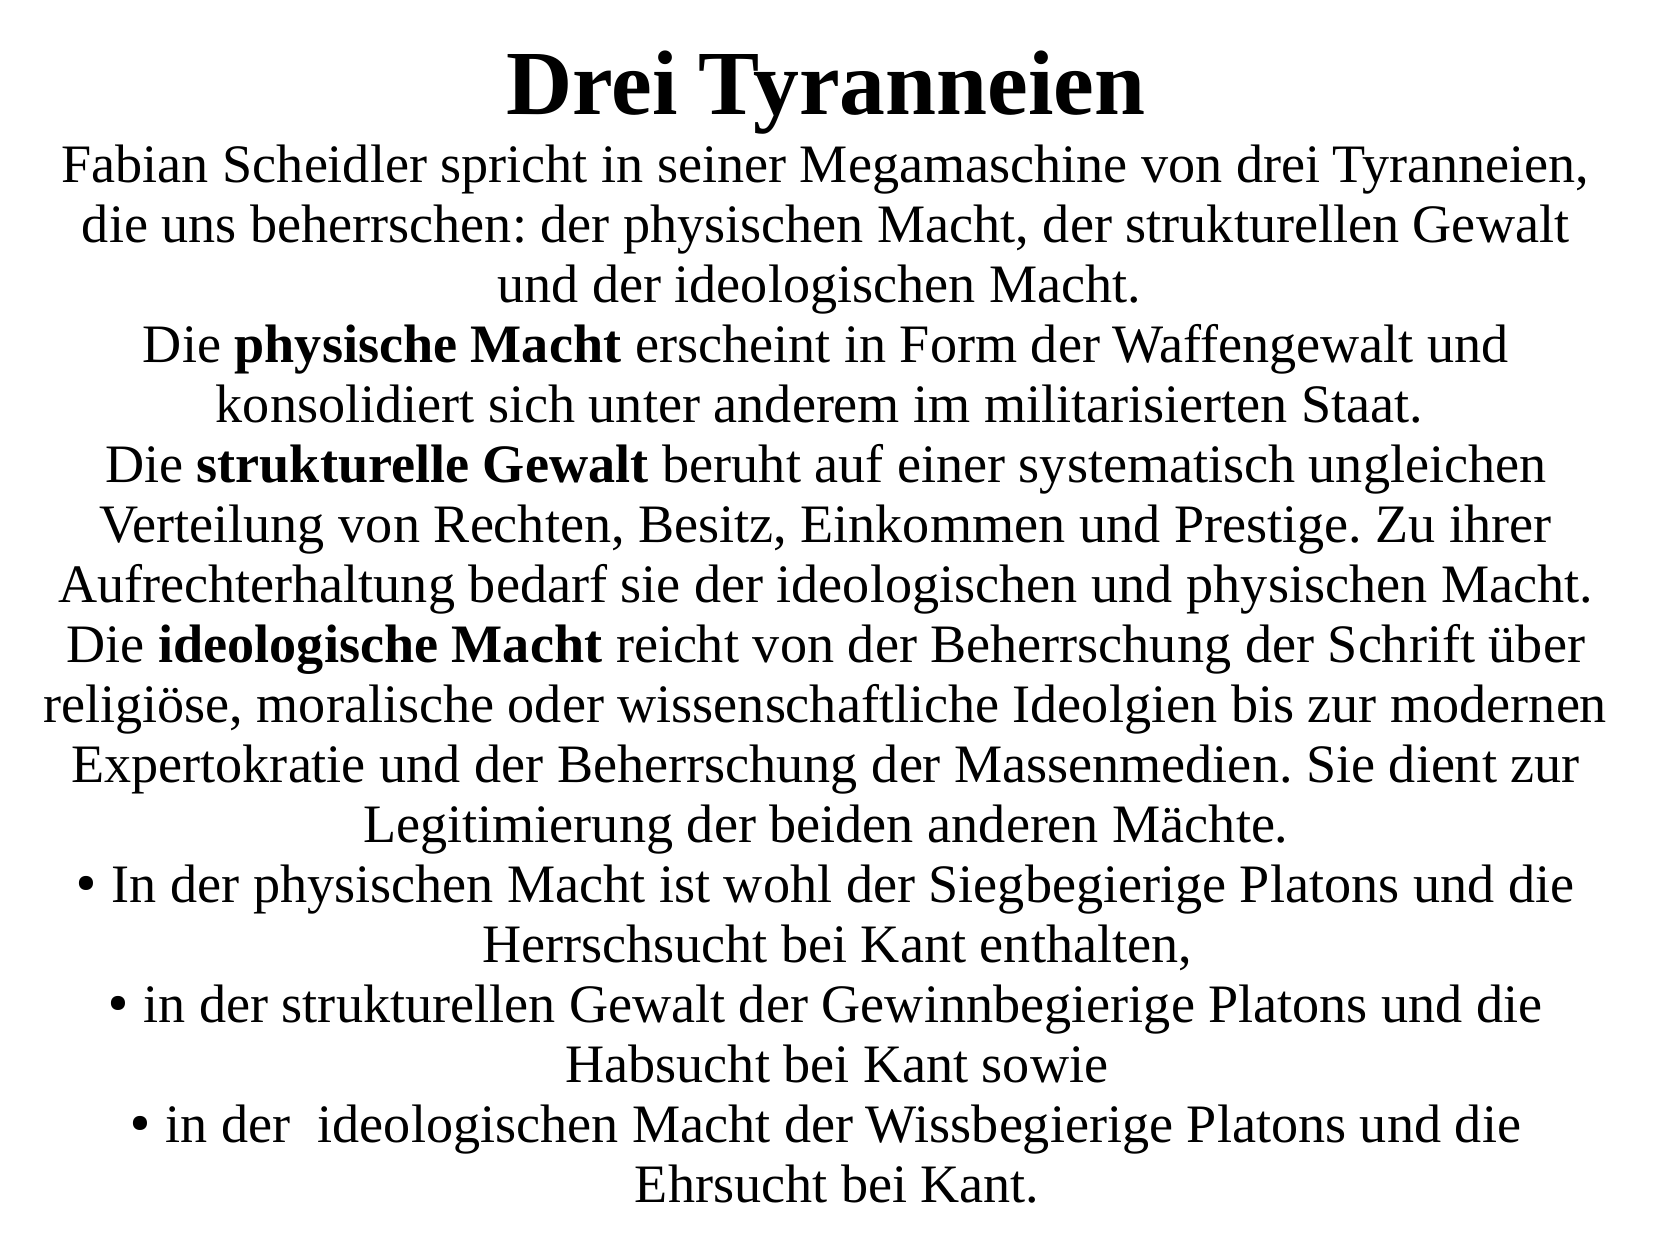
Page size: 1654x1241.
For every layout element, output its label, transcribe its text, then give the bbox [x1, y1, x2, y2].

text_box Drei Tyranneien Fabian Scheidler spricht in seiner Megamaschine von drei Tyranneien, die uns beherrschen: der physischen Macht, der strukturellen Gewalt und der ideologischen Macht. Die physische Macht erscheint in Form der Waffengewalt und konsolidiert sich unter anderem im militarisierten Staat. Die strukturelle Gewalt beruht auf einer systematisch ungleichen Verteilung von Rechten, Besitz, Einkommen und Prestige. Zu ihrer Aufrechterhaltung bedarf sie der ideologischen und physischen Macht. Die ideologische Macht reicht von der Beherrschung der Schrift über religiöse, moralische oder wissenschaftliche Ideolgien bis zur modernen Expertokratie und der Beherrschung der Massenmedien. Sie dient zur Legitimierung der beiden anderen Mächte. In der physischen Macht ist wohl der Siegbegierige Platons und die Herrschsucht bei Kant enthalten, in der strukturellen Gewalt der Gewinnbegierige Platons und die Habsucht bei Kant sowie in der ideologischen Macht der Wissbegierige Platons und die Ehrsucht bei Kant. [28, 25, 1628, 1227]
